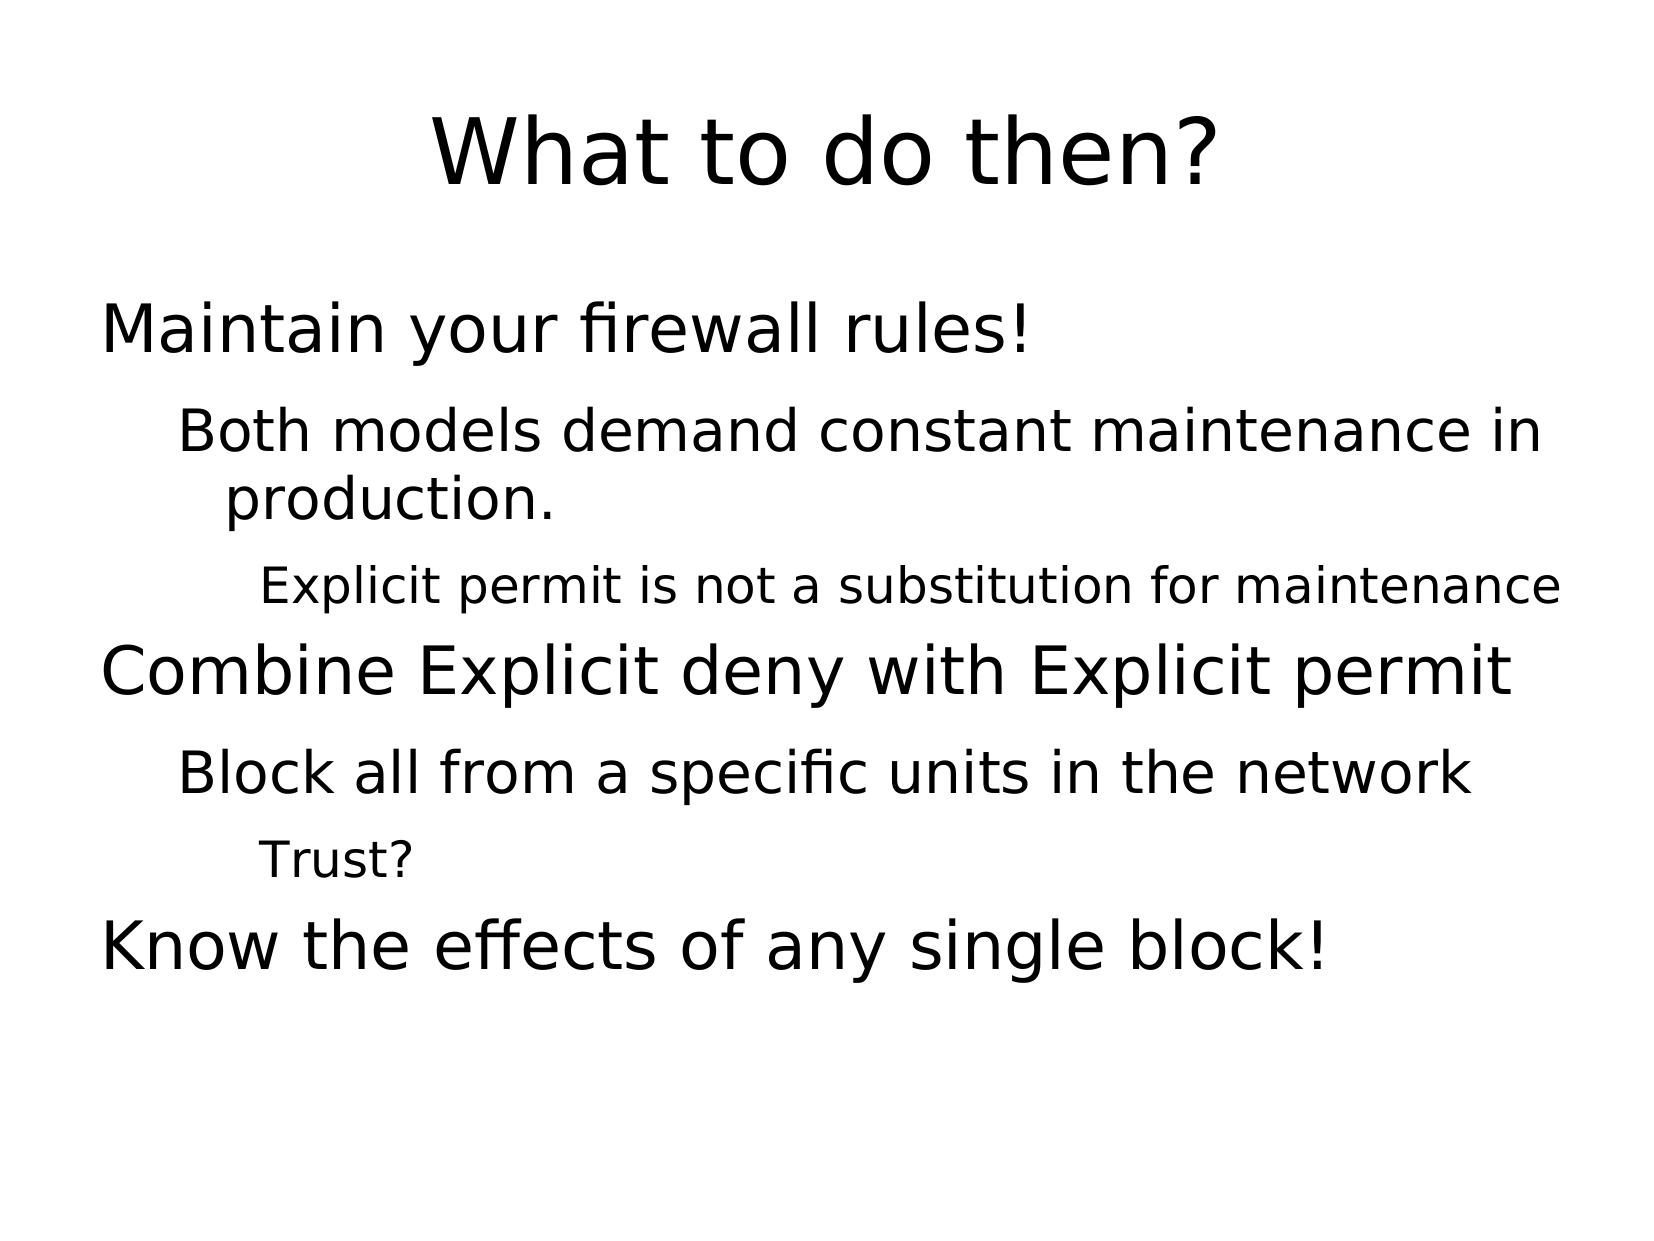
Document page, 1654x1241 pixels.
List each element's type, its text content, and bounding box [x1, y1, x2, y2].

title What to do then? [82, 56, 1571, 250]
list Maintain your firewall rules! Both models demand constant maintenance in production. Explicit permit is not a substitution for maintenance Combine Explicit deny with Explicit permit Block all from a specific units in the network Trust? Know the effects of any single block! [82, 290, 1571, 1094]
